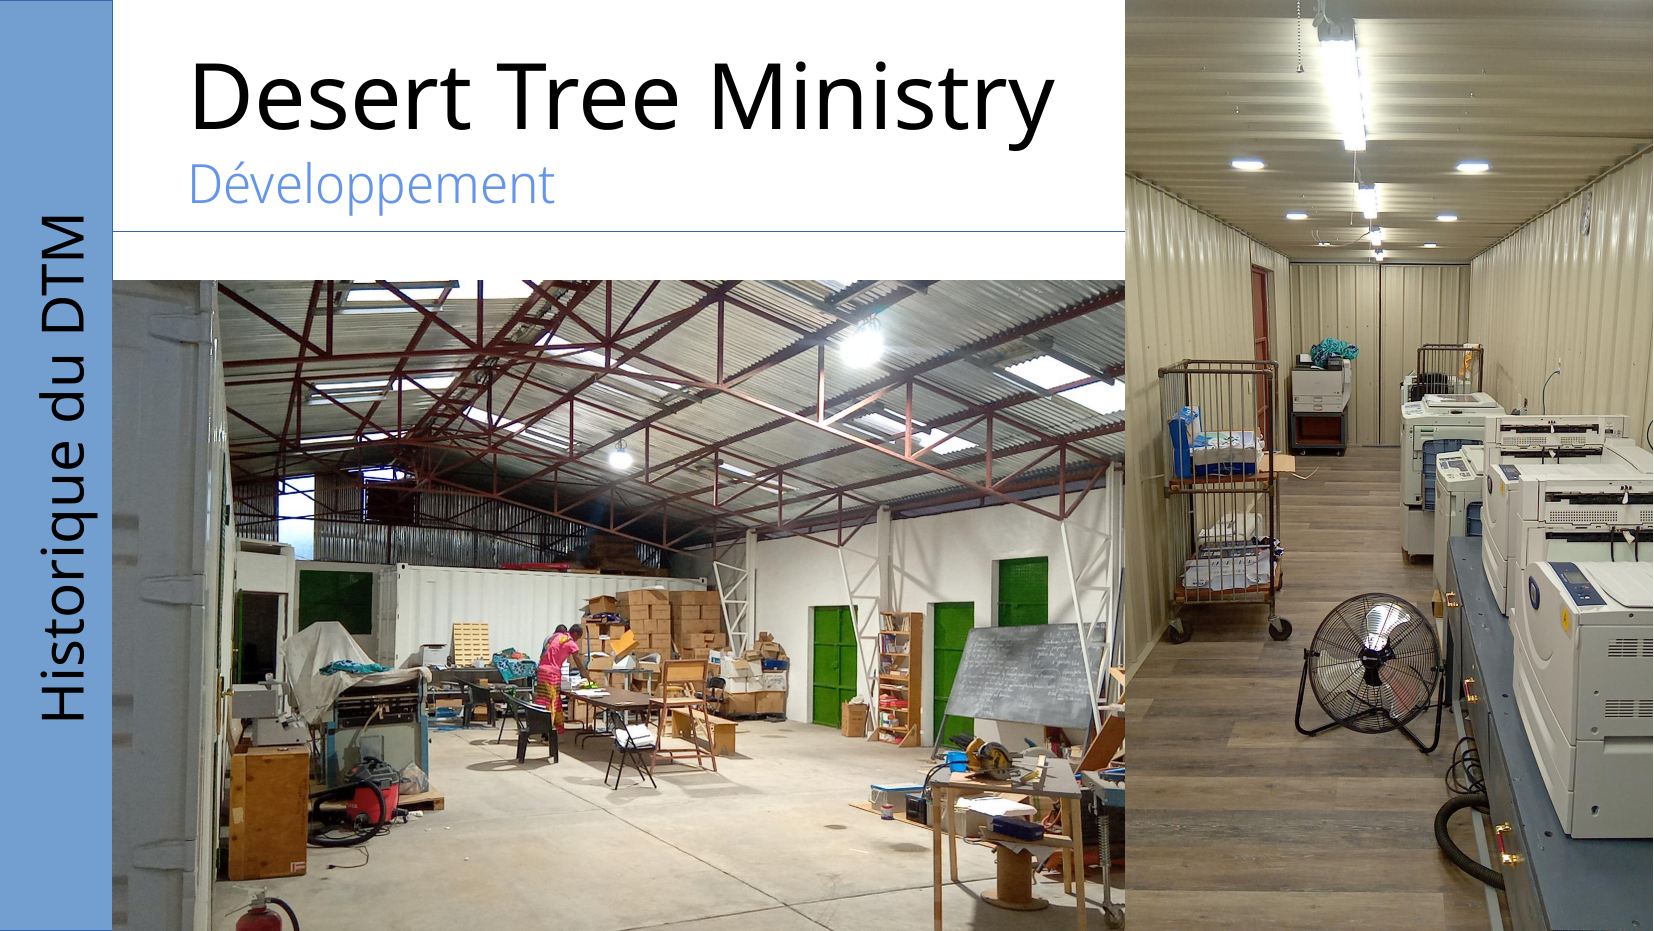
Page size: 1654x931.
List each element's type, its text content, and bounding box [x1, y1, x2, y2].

title Développement [187, 232, 1125, 239]
picture [112, 0, 1653, 931]
title Développement [187, 125, 1125, 231]
text_box [0, 0, 113, 931]
title Desert Tree Ministry [187, 33, 1125, 125]
text_box Historique du DTM [13, 37, 105, 901]
